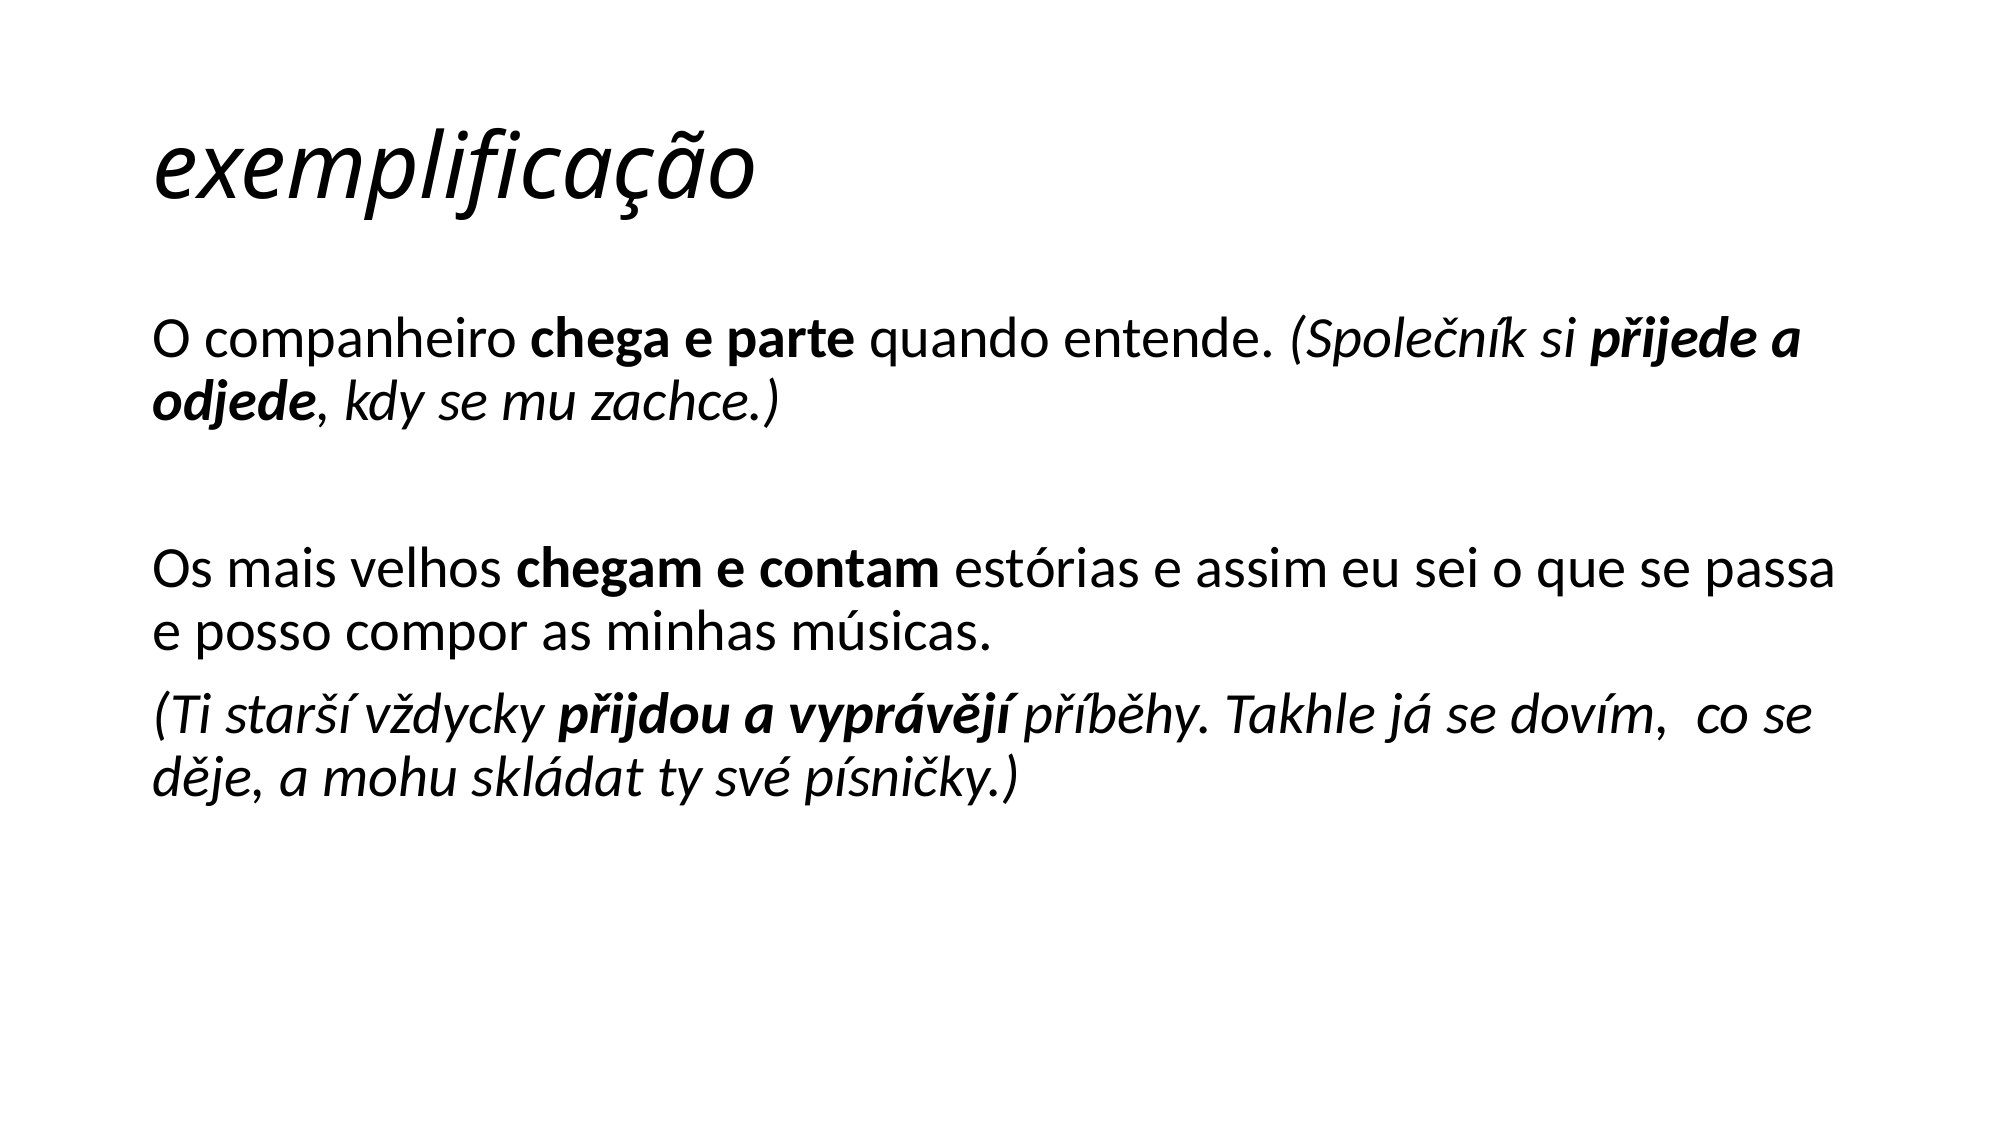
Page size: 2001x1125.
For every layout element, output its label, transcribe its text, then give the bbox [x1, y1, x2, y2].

list O companheiro chega e parte quando entende. (Společník si přijede a odjede, kdy se mu zachce.) Os mais velhos chegam e contam estórias e assim eu sei o que se passa e posso compor as minhas músicas. (Ti starší vždycky přijdou a vyprávějí příběhy. Takhle já se dovím, co se děje, a mohu skládat ty své písničky.) [137, 299, 1863, 1014]
title exemplificação [137, 59, 1863, 278]
